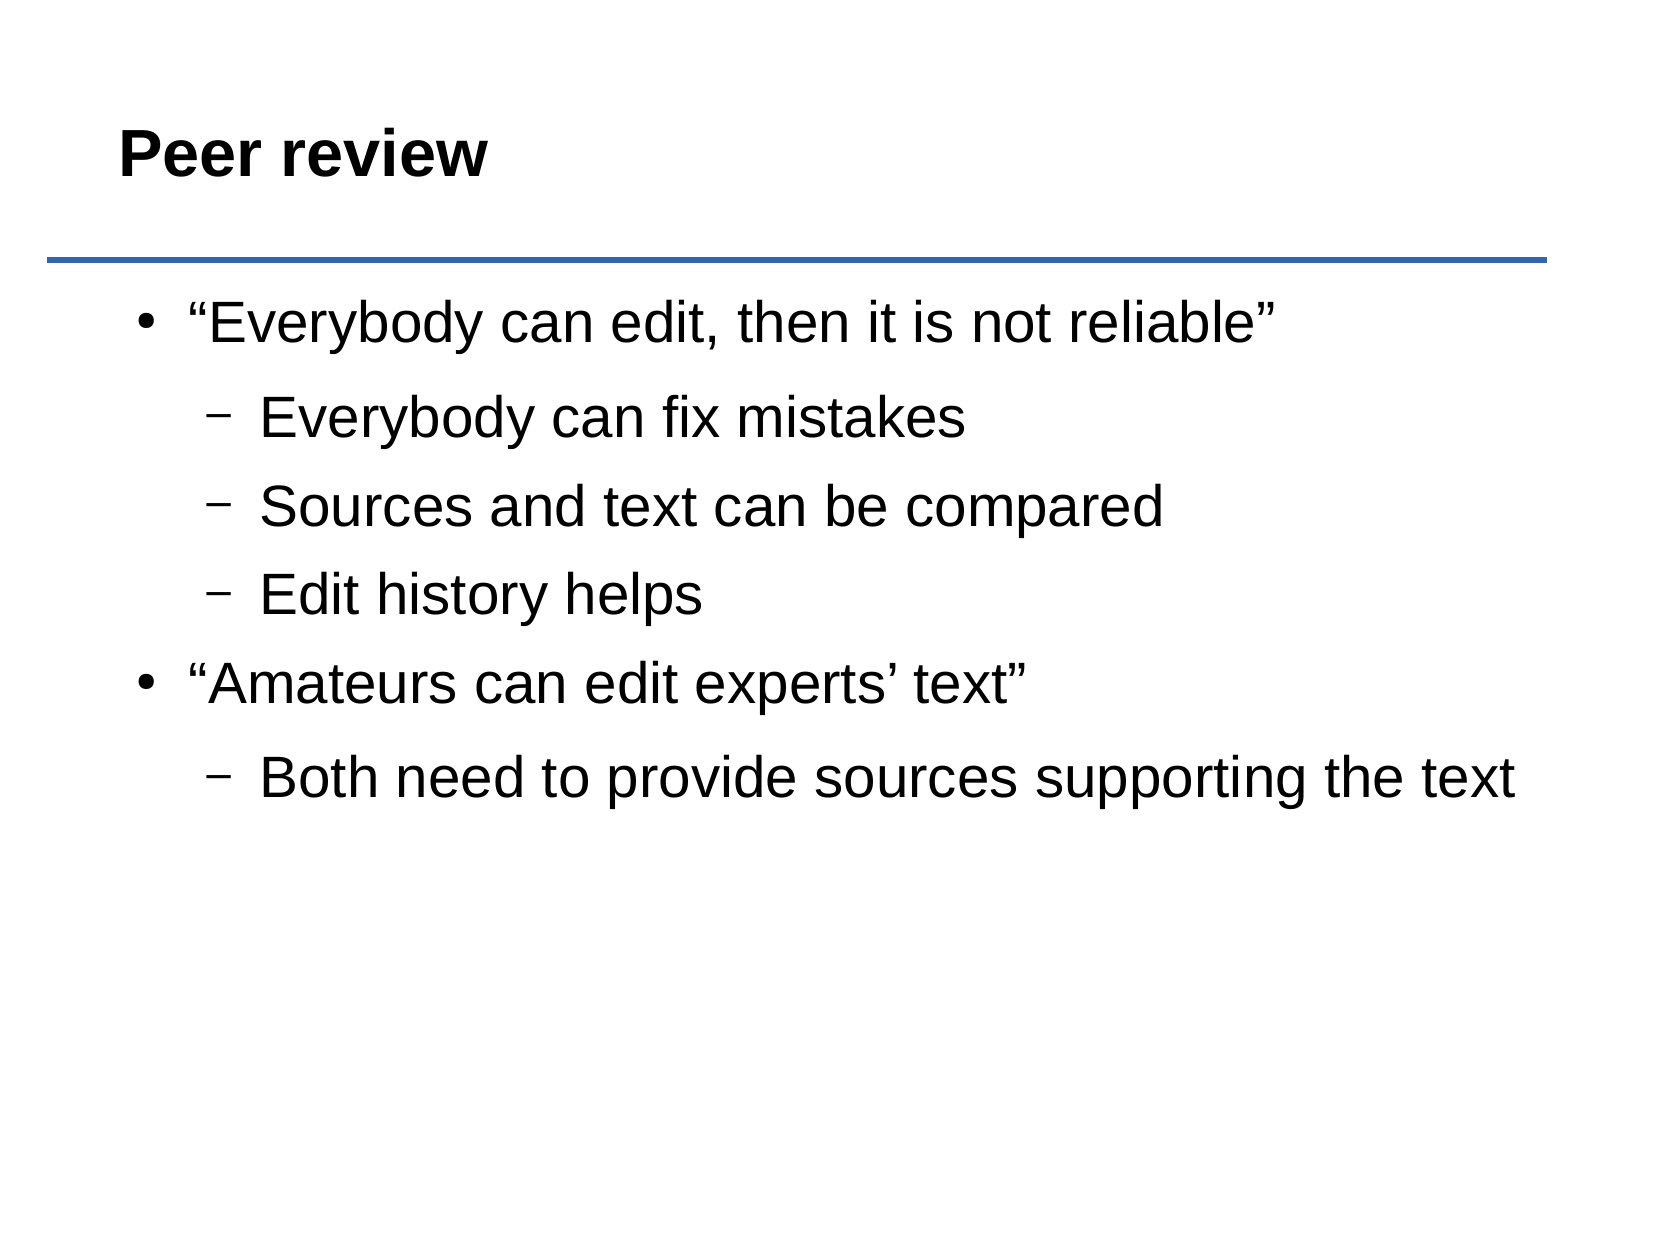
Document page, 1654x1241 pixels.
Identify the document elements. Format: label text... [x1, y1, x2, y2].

title Peer review [118, 49, 1571, 257]
list “Everybody can edit, then it is not reliable” Everybody can fix mistakes Sources and text can be compared Edit history helps “Amateurs can edit experts’ text” Both need to provide sources supporting the text [118, 290, 1571, 1170]
